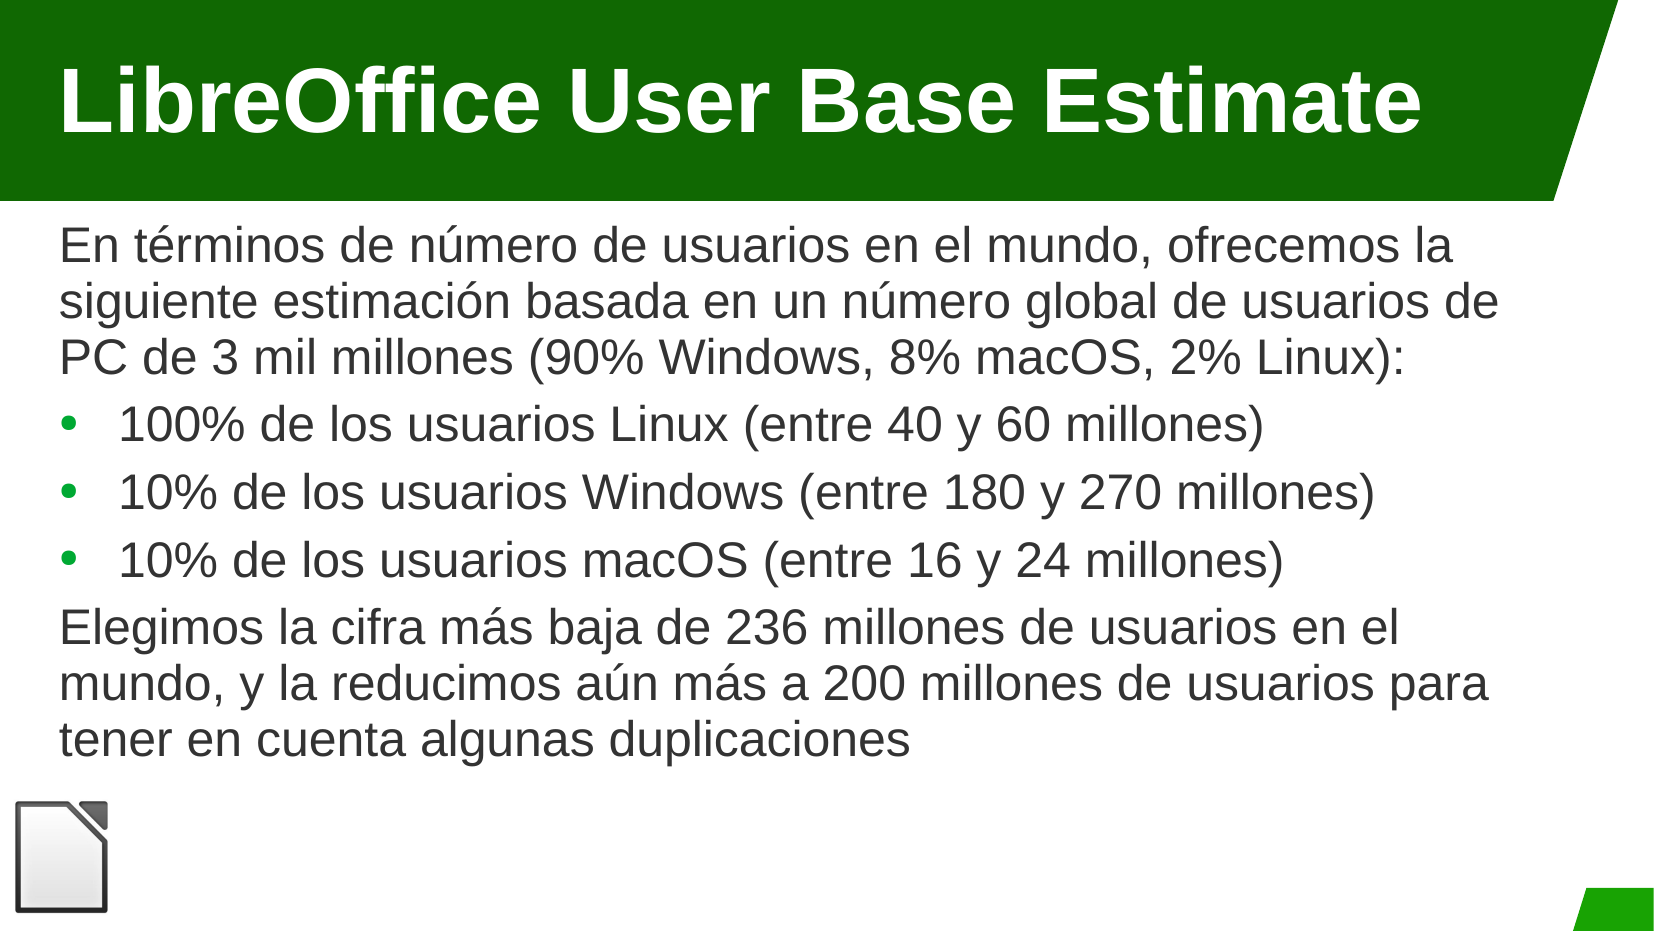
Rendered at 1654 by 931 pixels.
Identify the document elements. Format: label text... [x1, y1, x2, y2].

picture [12, 798, 111, 917]
title LibreOffice User Base Estimate [59, 13, 1548, 189]
list En términos de número de usuarios en el mundo, ofrecemos la siguiente estimación basada en un número global de usuarios de PC de 3 mil millones (90% Windows, 8% macOS, 2% Linux): 100% de los usuarios Linux (entre 40 y 60 millones) 10% de los usuarios Windows (entre 180 y 270 millones) 10% de los usuarios macOS (entre 16 y 24 millones) Elegimos la cifra más baja de 236 millones de usuarios en el mundo, y la reducimos aún más a 200 millones de usuarios para tener en cuenta algunas duplicaciones [59, 217, 1548, 886]
